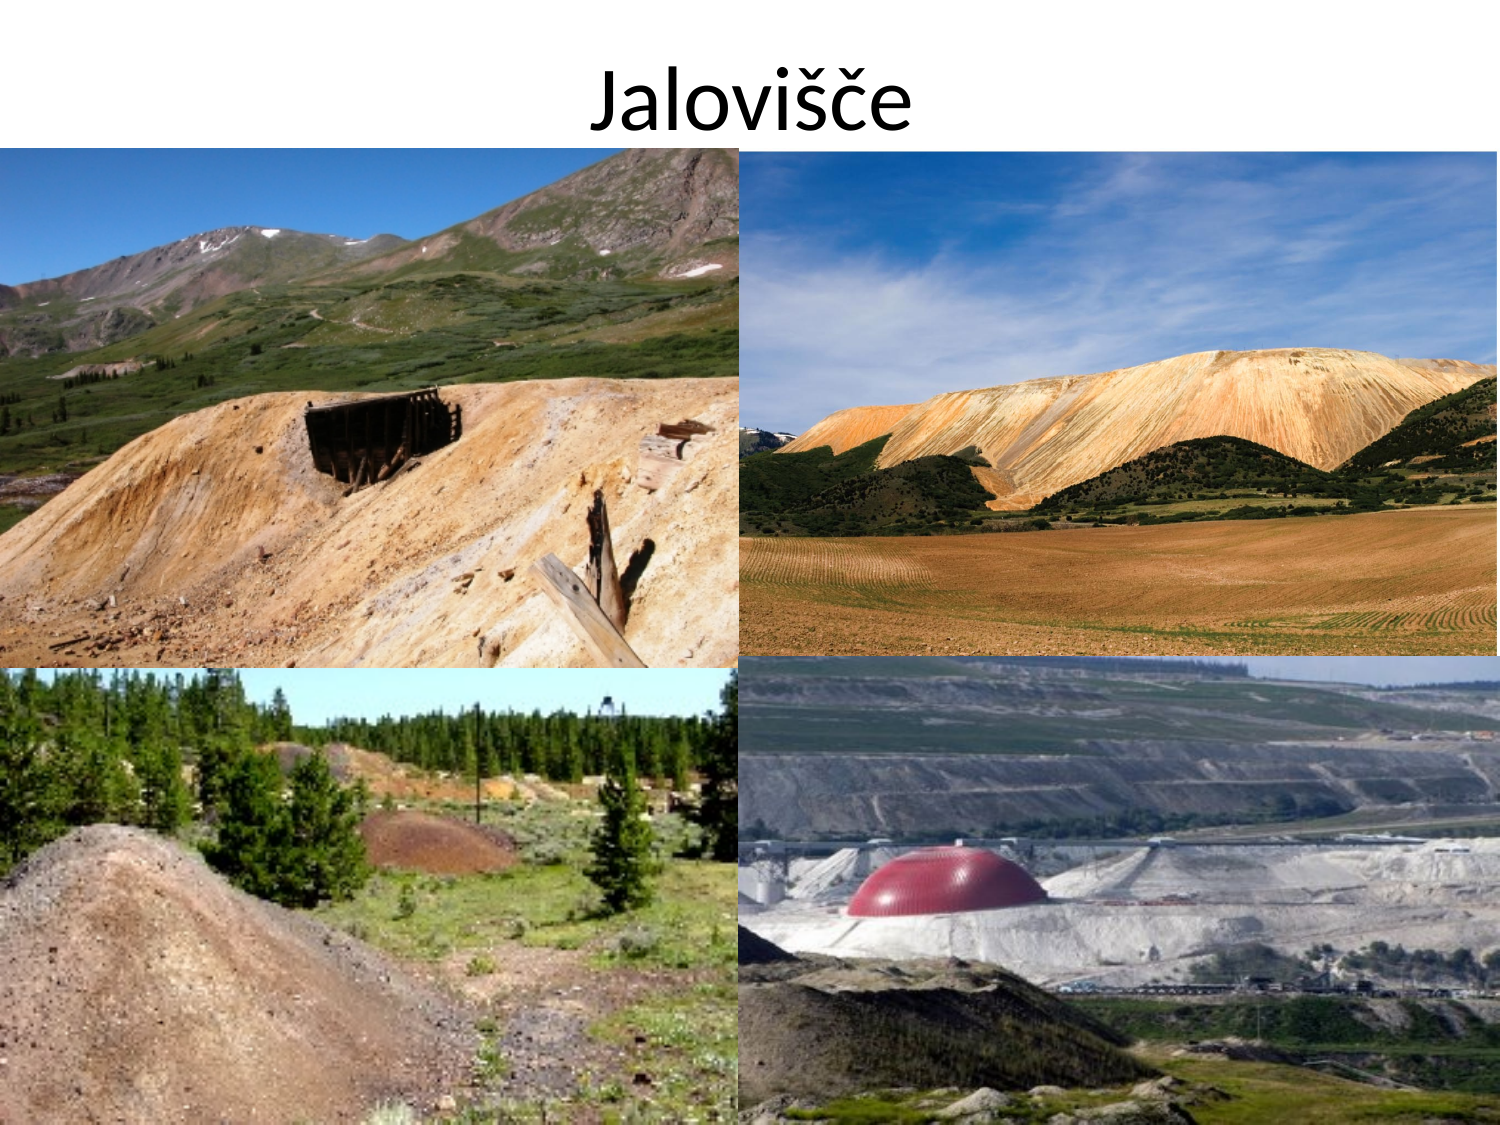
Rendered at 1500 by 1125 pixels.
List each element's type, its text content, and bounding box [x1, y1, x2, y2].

picture [0, 148, 1500, 1125]
title Jalovišče [76, 0, 1427, 148]
